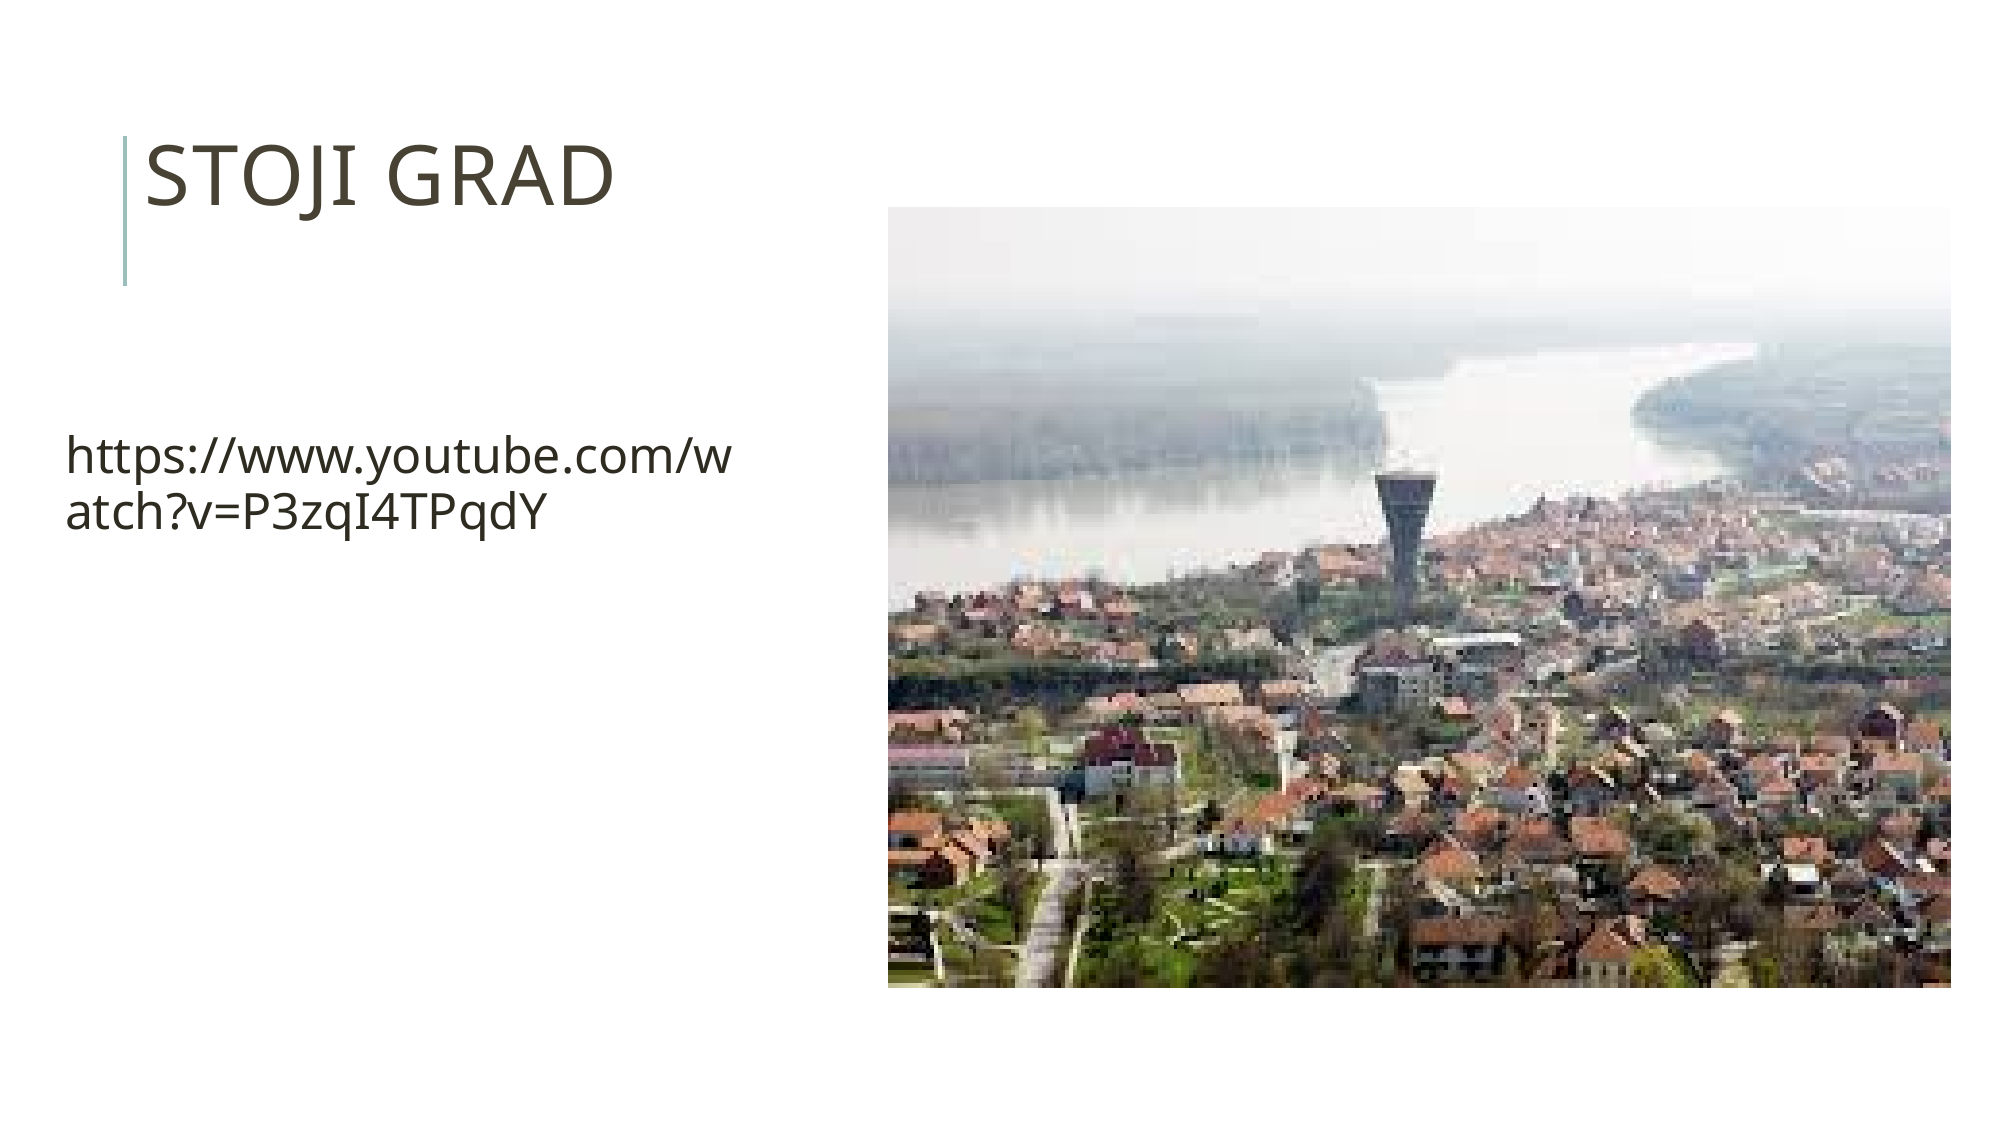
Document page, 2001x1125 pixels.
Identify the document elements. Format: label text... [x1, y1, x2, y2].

list https://www.youtube.com/watch?v=P3zqI4TPqdY [50, 410, 771, 1028]
title STOJI GRAD [129, 39, 850, 325]
picture [888, 207, 1951, 988]
